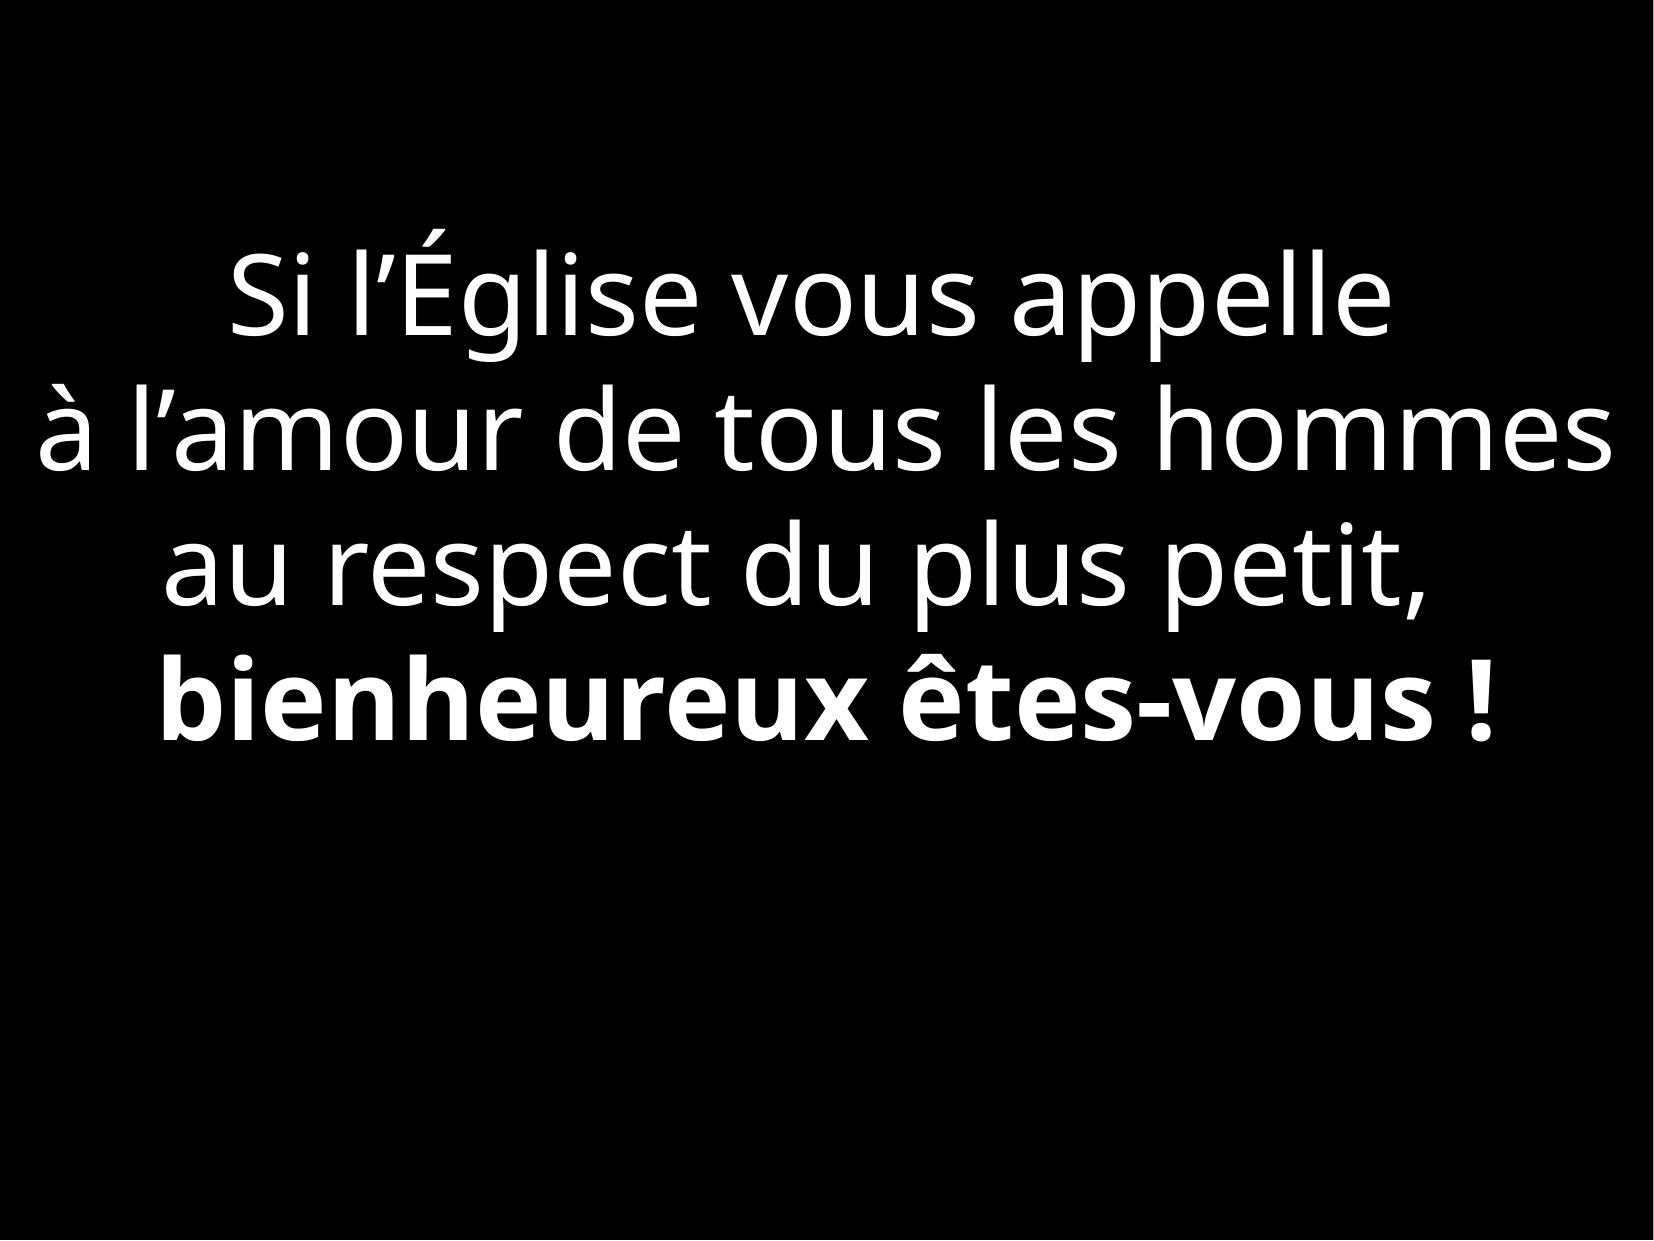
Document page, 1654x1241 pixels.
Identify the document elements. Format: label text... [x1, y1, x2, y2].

text_box Si l’Église vous appelle à l’amour de tous les hommes au respect du plus petit, bienheureux êtes-vous ! [0, 346, 1654, 925]
